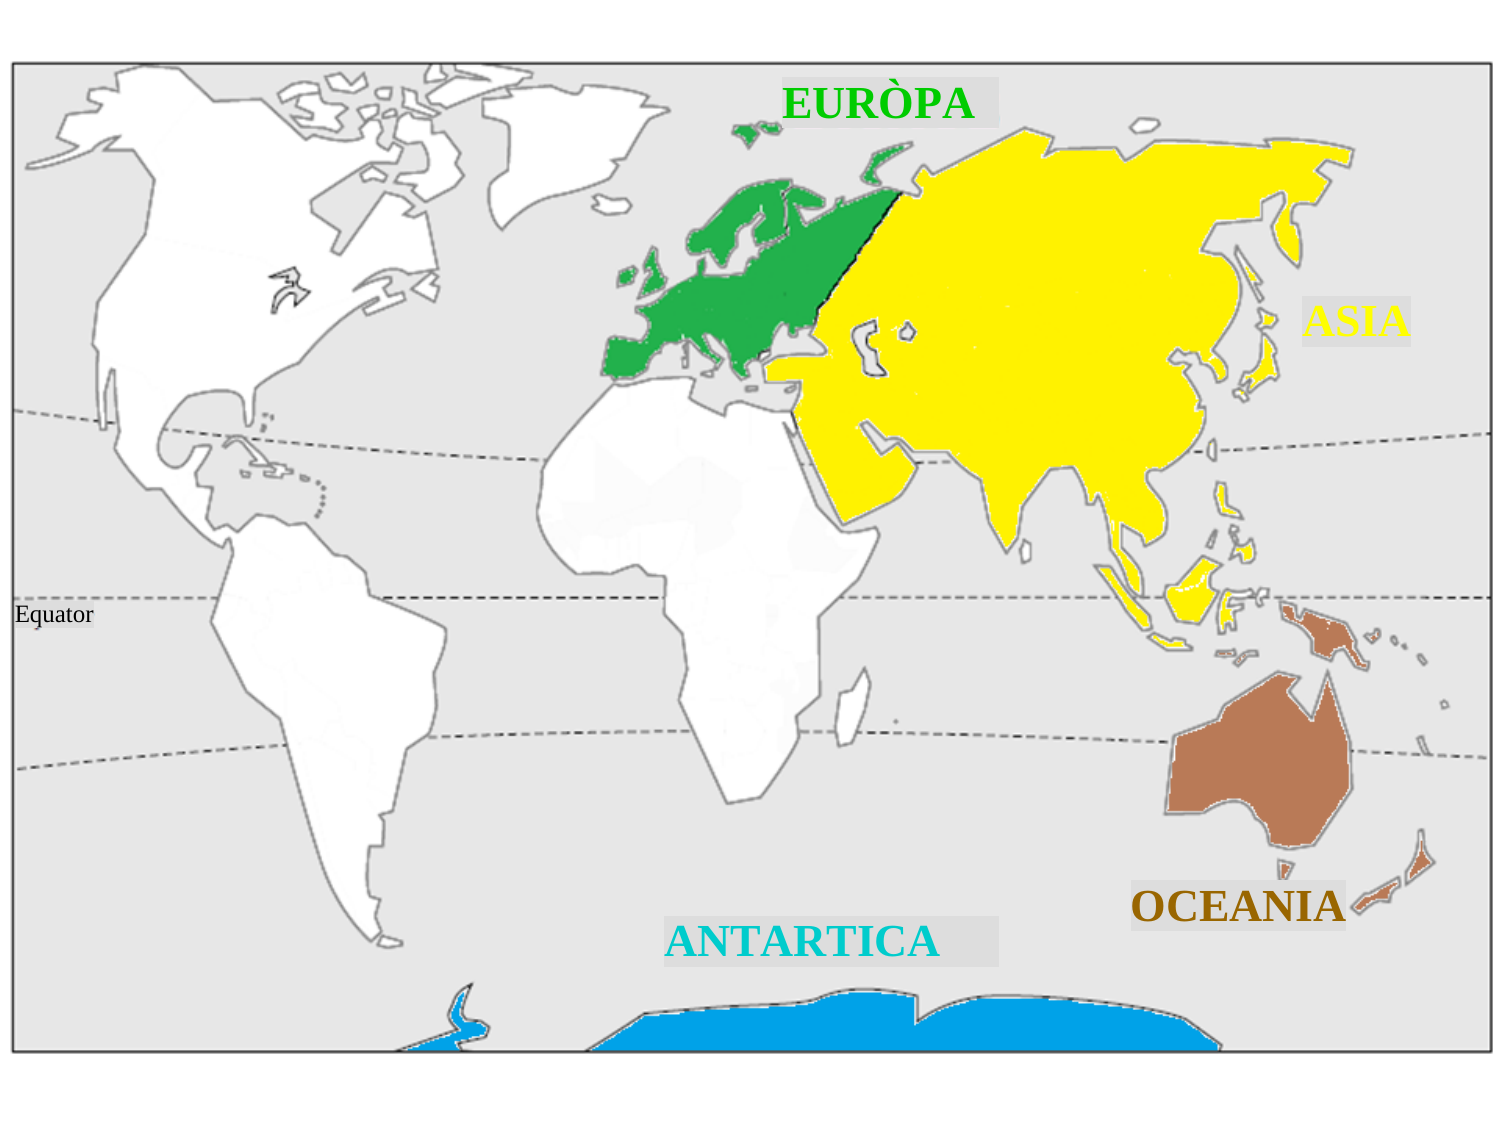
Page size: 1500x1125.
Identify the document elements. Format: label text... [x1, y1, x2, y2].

text_box Equator [0, 590, 154, 656]
text_box EURÒPA [767, 64, 1028, 136]
picture [0, 54, 1500, 1071]
text_box ANTARTICA [649, 903, 1016, 981]
text_box ASIA [1287, 283, 1453, 355]
text_box OCEANIA [1116, 868, 1365, 945]
